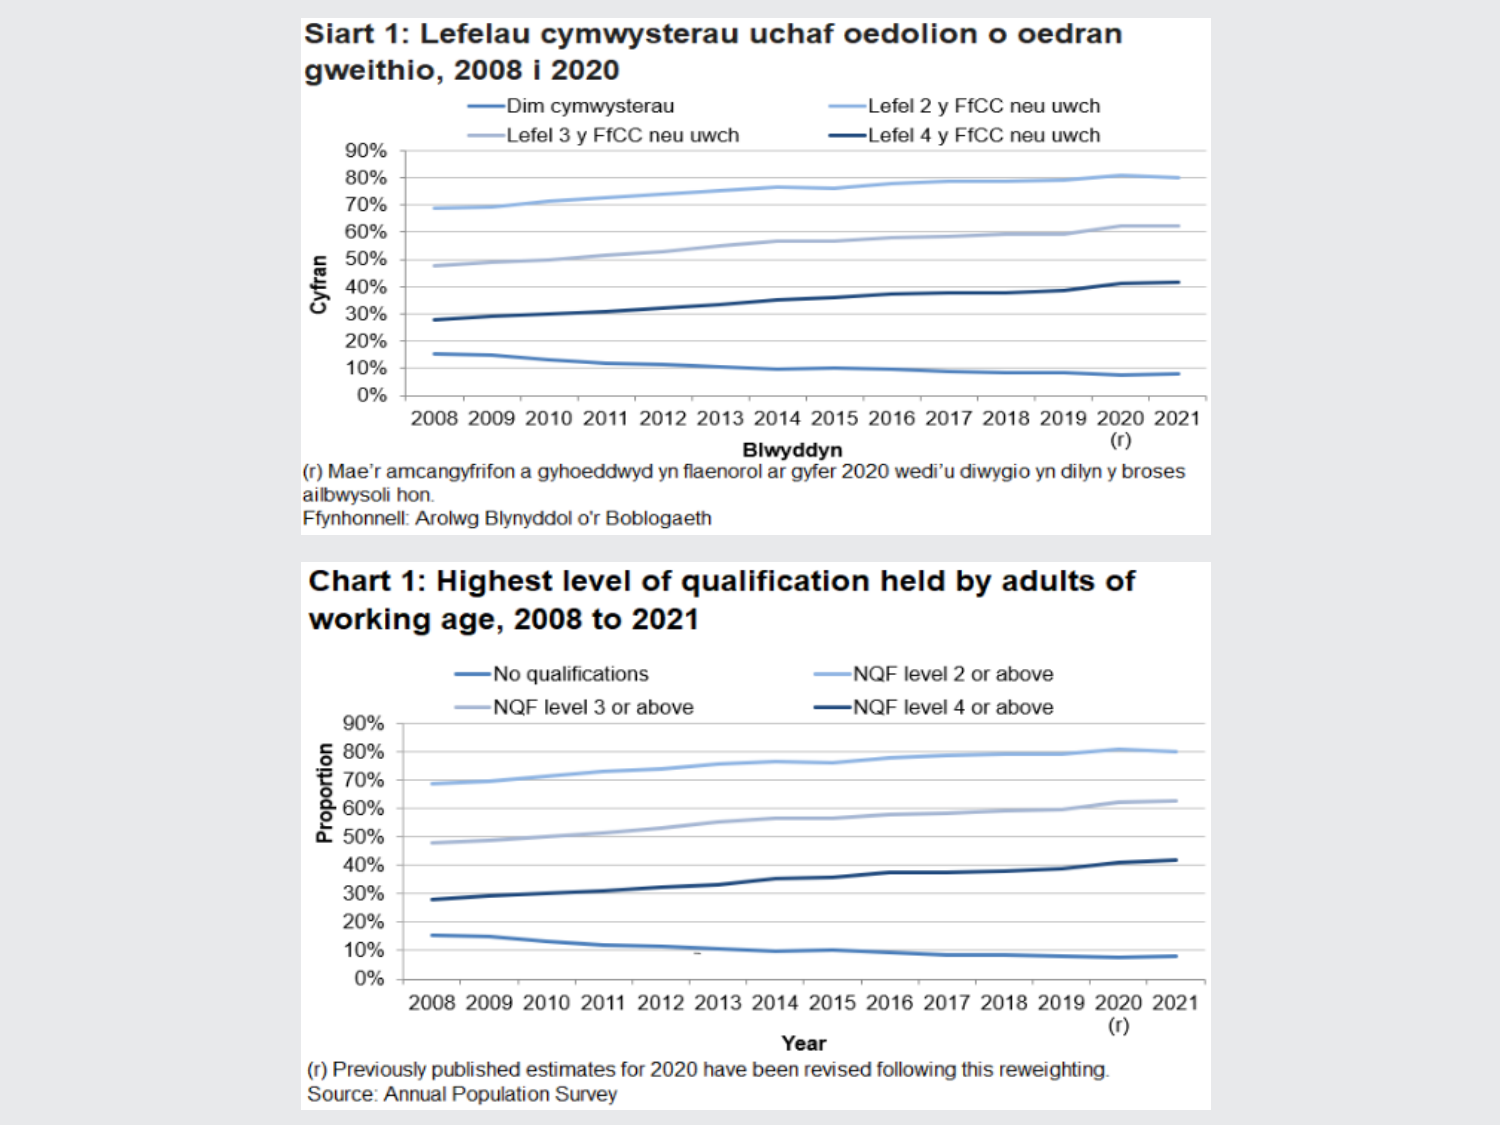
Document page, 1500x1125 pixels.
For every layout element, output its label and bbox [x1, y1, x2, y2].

picture [301, 562, 1211, 1110]
picture [301, 18, 1211, 535]
